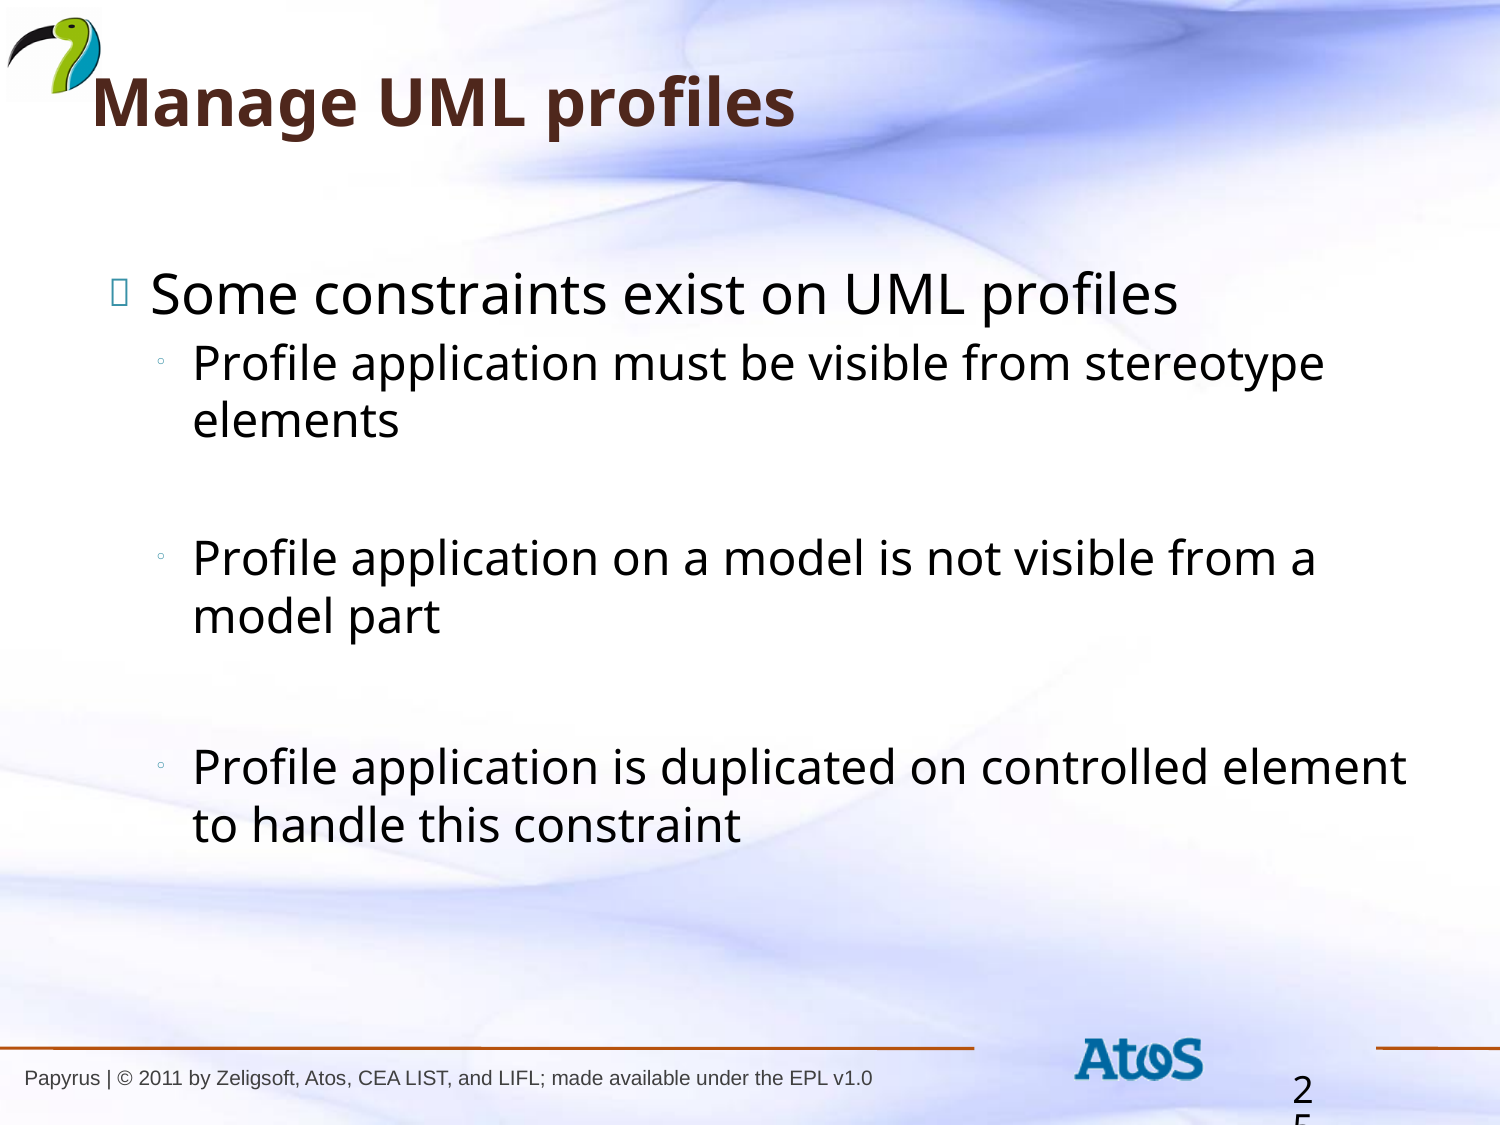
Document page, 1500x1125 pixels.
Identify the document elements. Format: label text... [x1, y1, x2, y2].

slide_number <numéro> [1277, 1051, 1338, 1112]
title Manage UML profiles [75, 45, 1425, 233]
list Some constraints exist on UML profiles Profile application must be visible from stereotype elements Profile application on a model is not visible from a model part Profile application is duplicated on controlled element to handle this constraint [75, 243, 1425, 986]
picture [0, 0, 1500, 1125]
